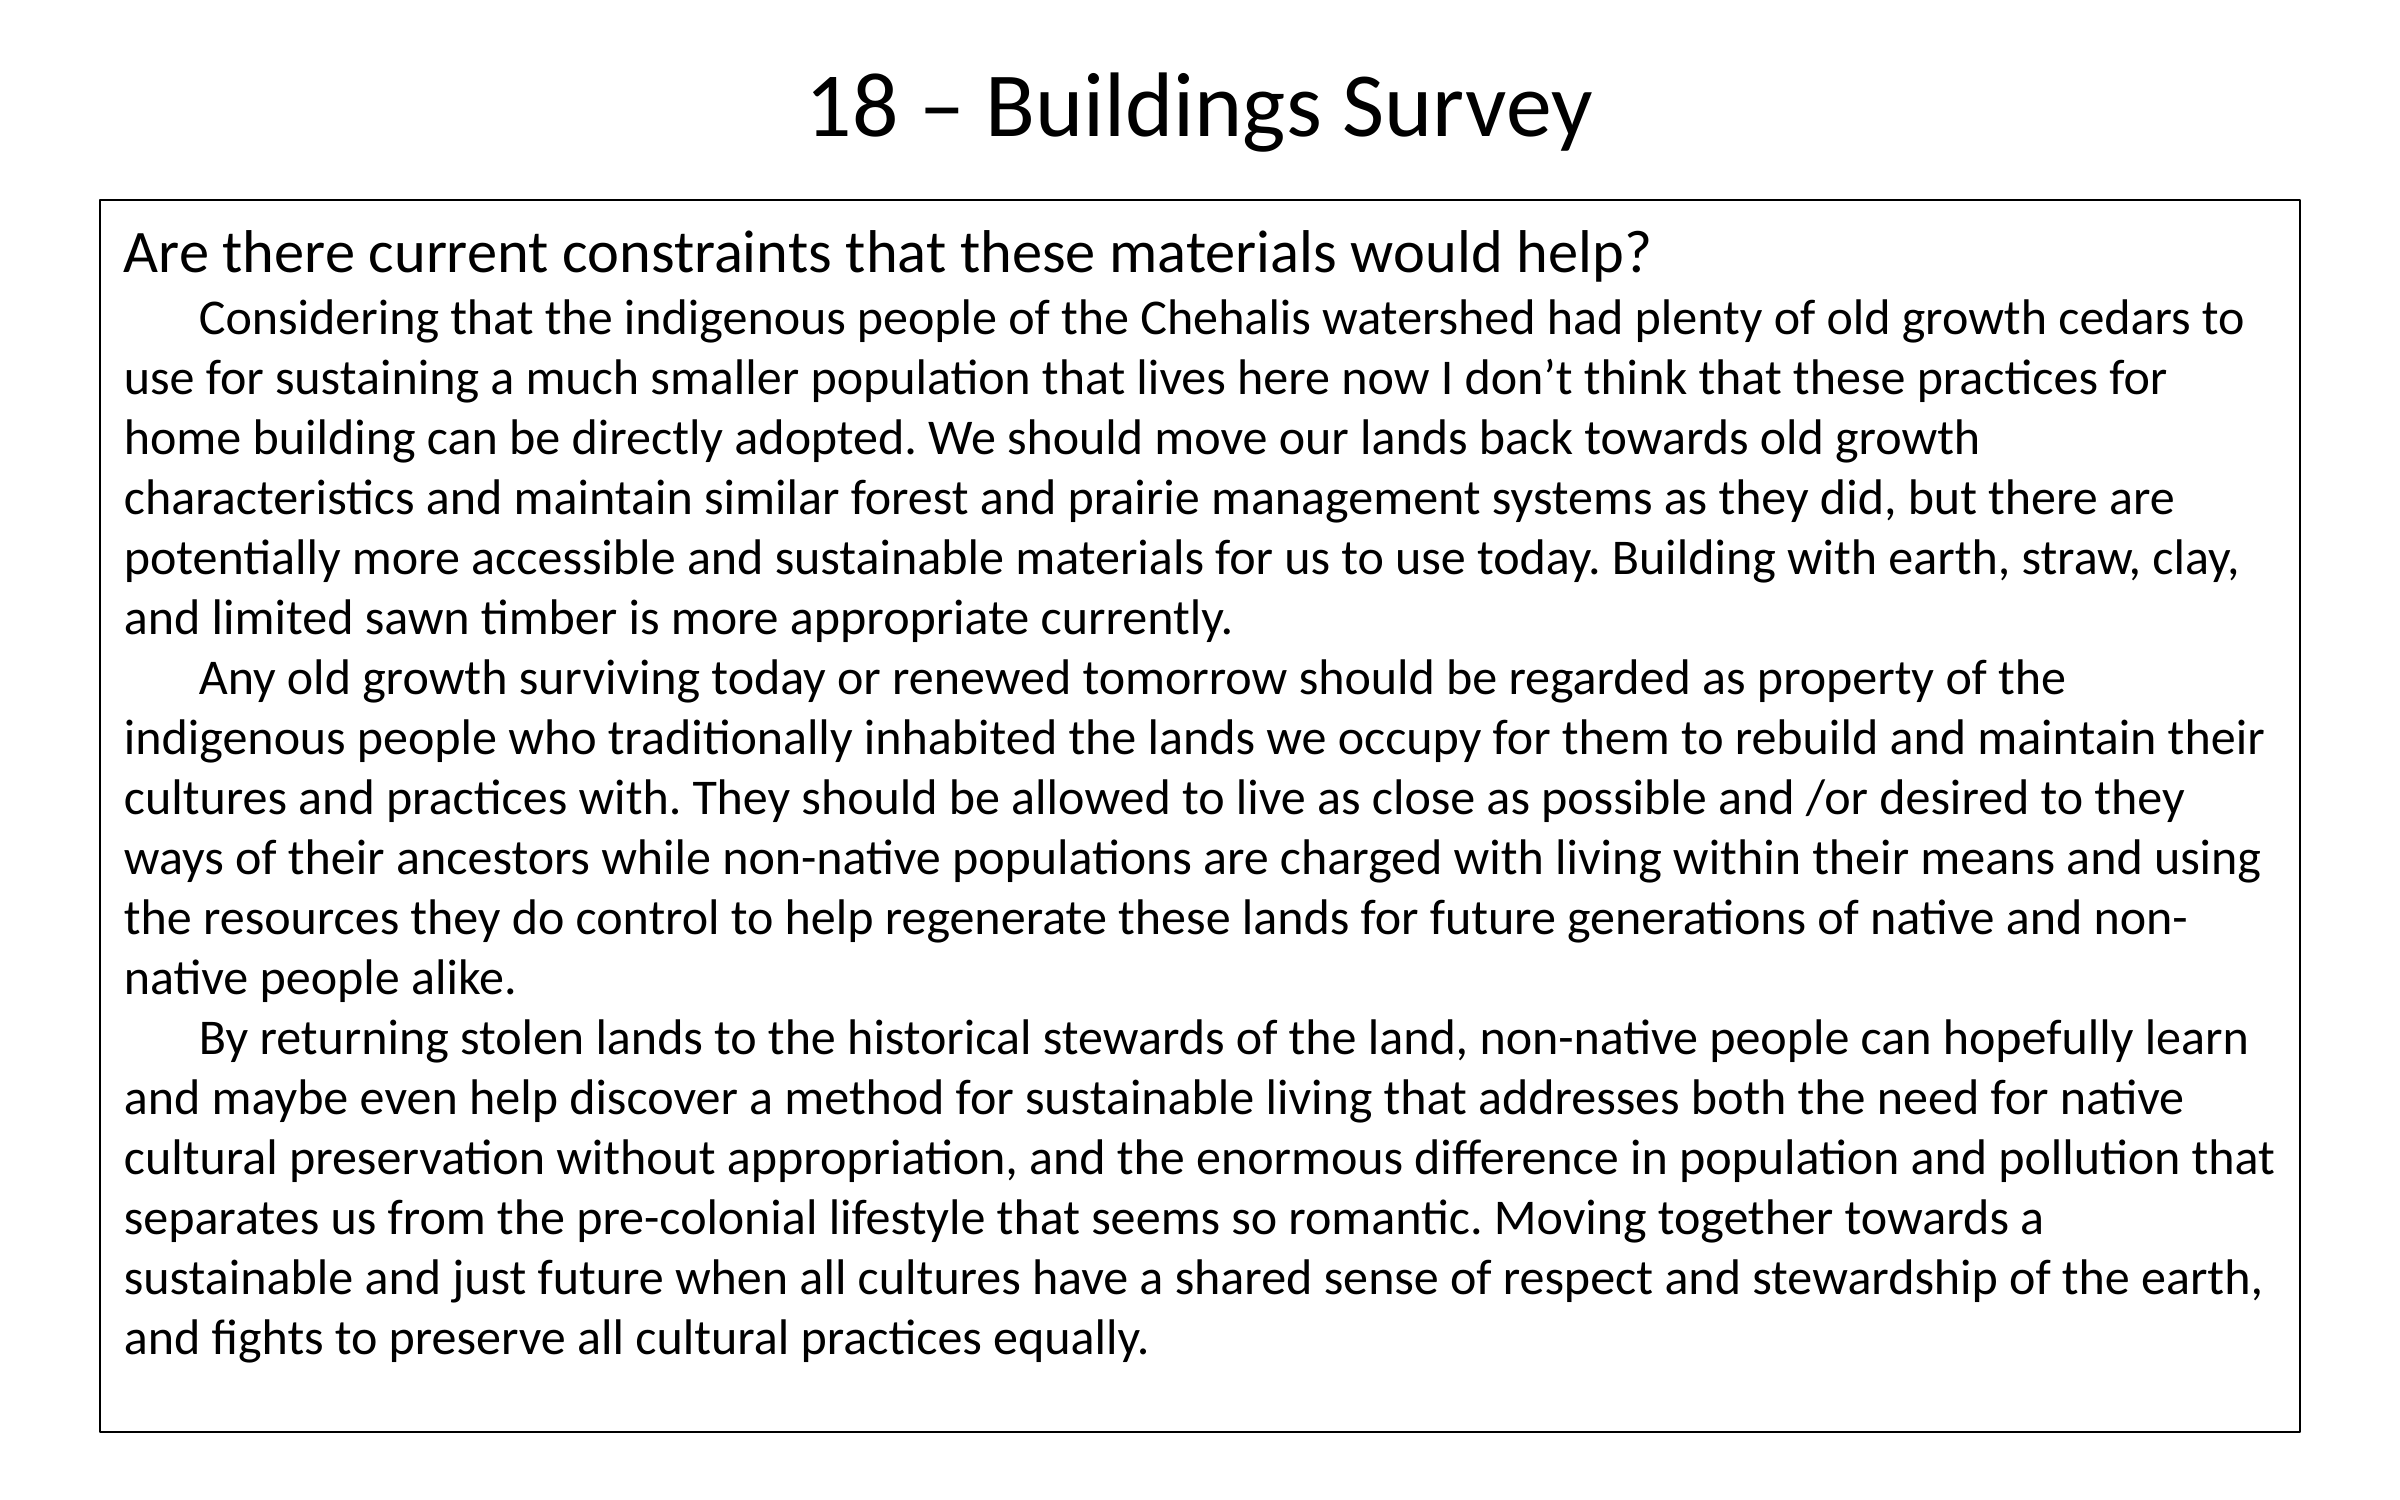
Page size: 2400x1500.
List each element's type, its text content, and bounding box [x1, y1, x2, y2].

text_box 18 – Buildings Survey [179, 33, 2220, 167]
text_box Are there current constraints that these materials would help? Considering that the indigenous people of the Chehalis watershed had plenty of old growth cedars to use for sustaining a much smaller population that lives here now I don’t think that these practices for home building can be directly adopted. We should move our lands back towards old growth characteristics and maintain similar forest and prairie management systems as they did, but there are potentially more accessible and sustainable materials for us to use today. Building with earth, straw, clay, and limited sawn timber is more appropriate currently. Any old growth surviving today or renewed tomorrow should be regarded as property of the indigenous people who traditionally inhabited the lands we occupy for them to rebuild and maintain their cultures and practices with. They should be allowed to live as close as possible and /or desired to they ways of their ancestors while non-native populations are charged with living within their means and using the resources they do control to help regenerate these lands for future generations of native and non-native people alike. By returning stolen lands to the historical stewards of the land, non-native people can hopefully learn and maybe even help discover a method for sustainable living that addresses both the need for native cultural preservation without appropriation, and the enormous difference in population and pollution that separates us from the pre-colonial lifestyle that seems so romantic. Moving together towards a sustainable and just future when all cultures have a shared sense of respect and stewardship of the earth, and fights to preserve all cultural practices equally. [99, 199, 2300, 1432]
